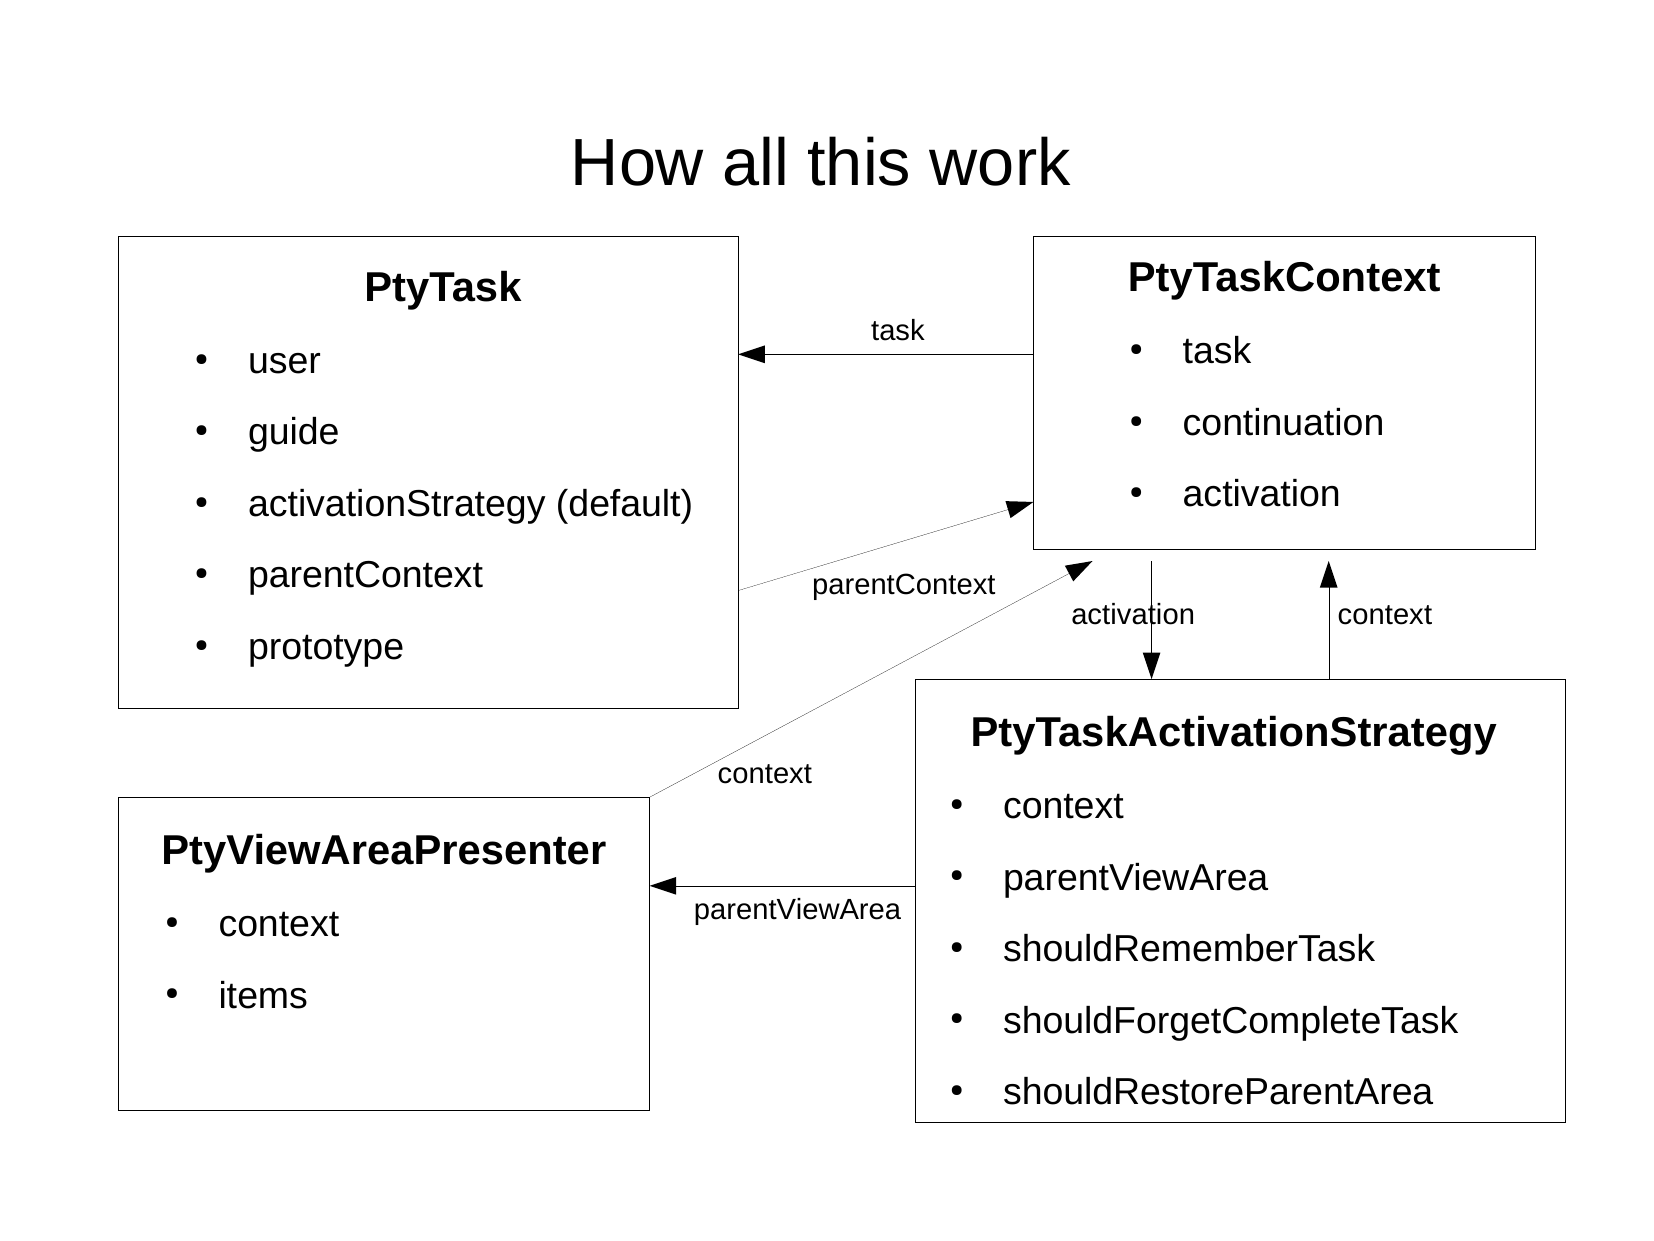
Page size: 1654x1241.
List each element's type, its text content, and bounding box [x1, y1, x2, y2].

text_box activation [1056, 590, 1210, 639]
text_box task [856, 306, 940, 355]
text_box [118, 236, 739, 709]
text_box [118, 797, 650, 1111]
title How all this work [76, 58, 1565, 266]
list PtyTaskActivationStrategy context parentViewArea shouldRememberTask shouldForgetCompleteTask shouldRestoreParentArea [932, 708, 1536, 1115]
text_box context [702, 749, 827, 798]
list PtyTaskContext task continuation activation [1111, 253, 1458, 516]
text_box [915, 679, 1566, 1123]
text_box [1033, 236, 1536, 550]
text_box context [1322, 590, 1447, 639]
text_box parentContext [797, 561, 1011, 609]
list PtyTask user guide activationStrategy (default) parentContext prototype [177, 263, 709, 680]
list PtyViewAreaPresenter context items [147, 826, 621, 1080]
text_box parentViewArea [679, 885, 917, 934]
